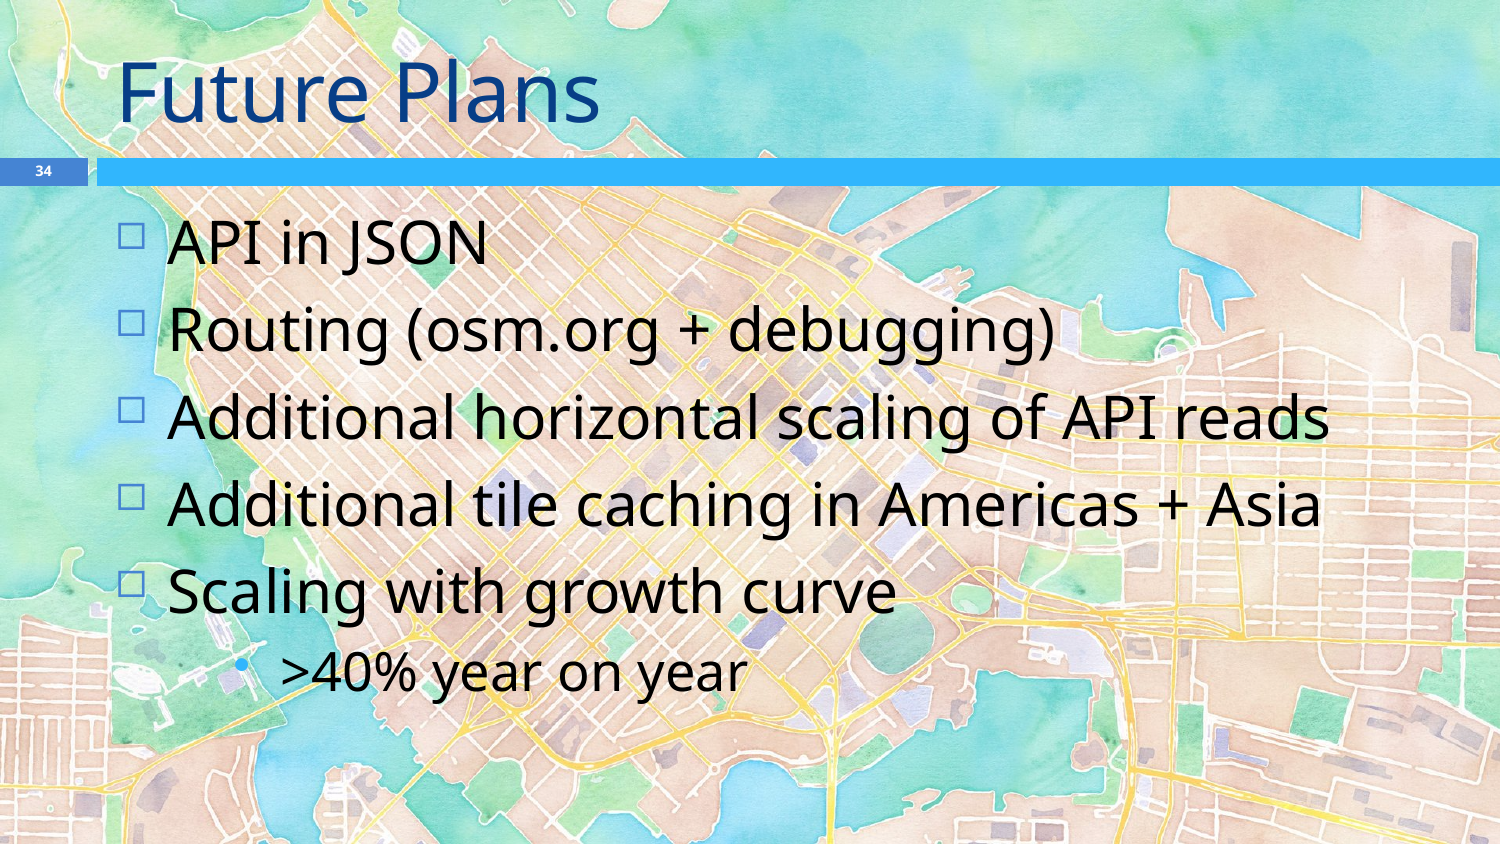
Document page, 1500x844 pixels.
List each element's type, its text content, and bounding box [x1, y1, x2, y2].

list API in JSON Routing (osm.org + debugging) Additional horizontal scaling of API reads Additional tile caching in Americas + Asia Scaling with growth curve >40% year on year [100, 196, 1438, 751]
title Future Plans [100, 28, 1438, 151]
text_box ‹#› [0, 156, 88, 187]
